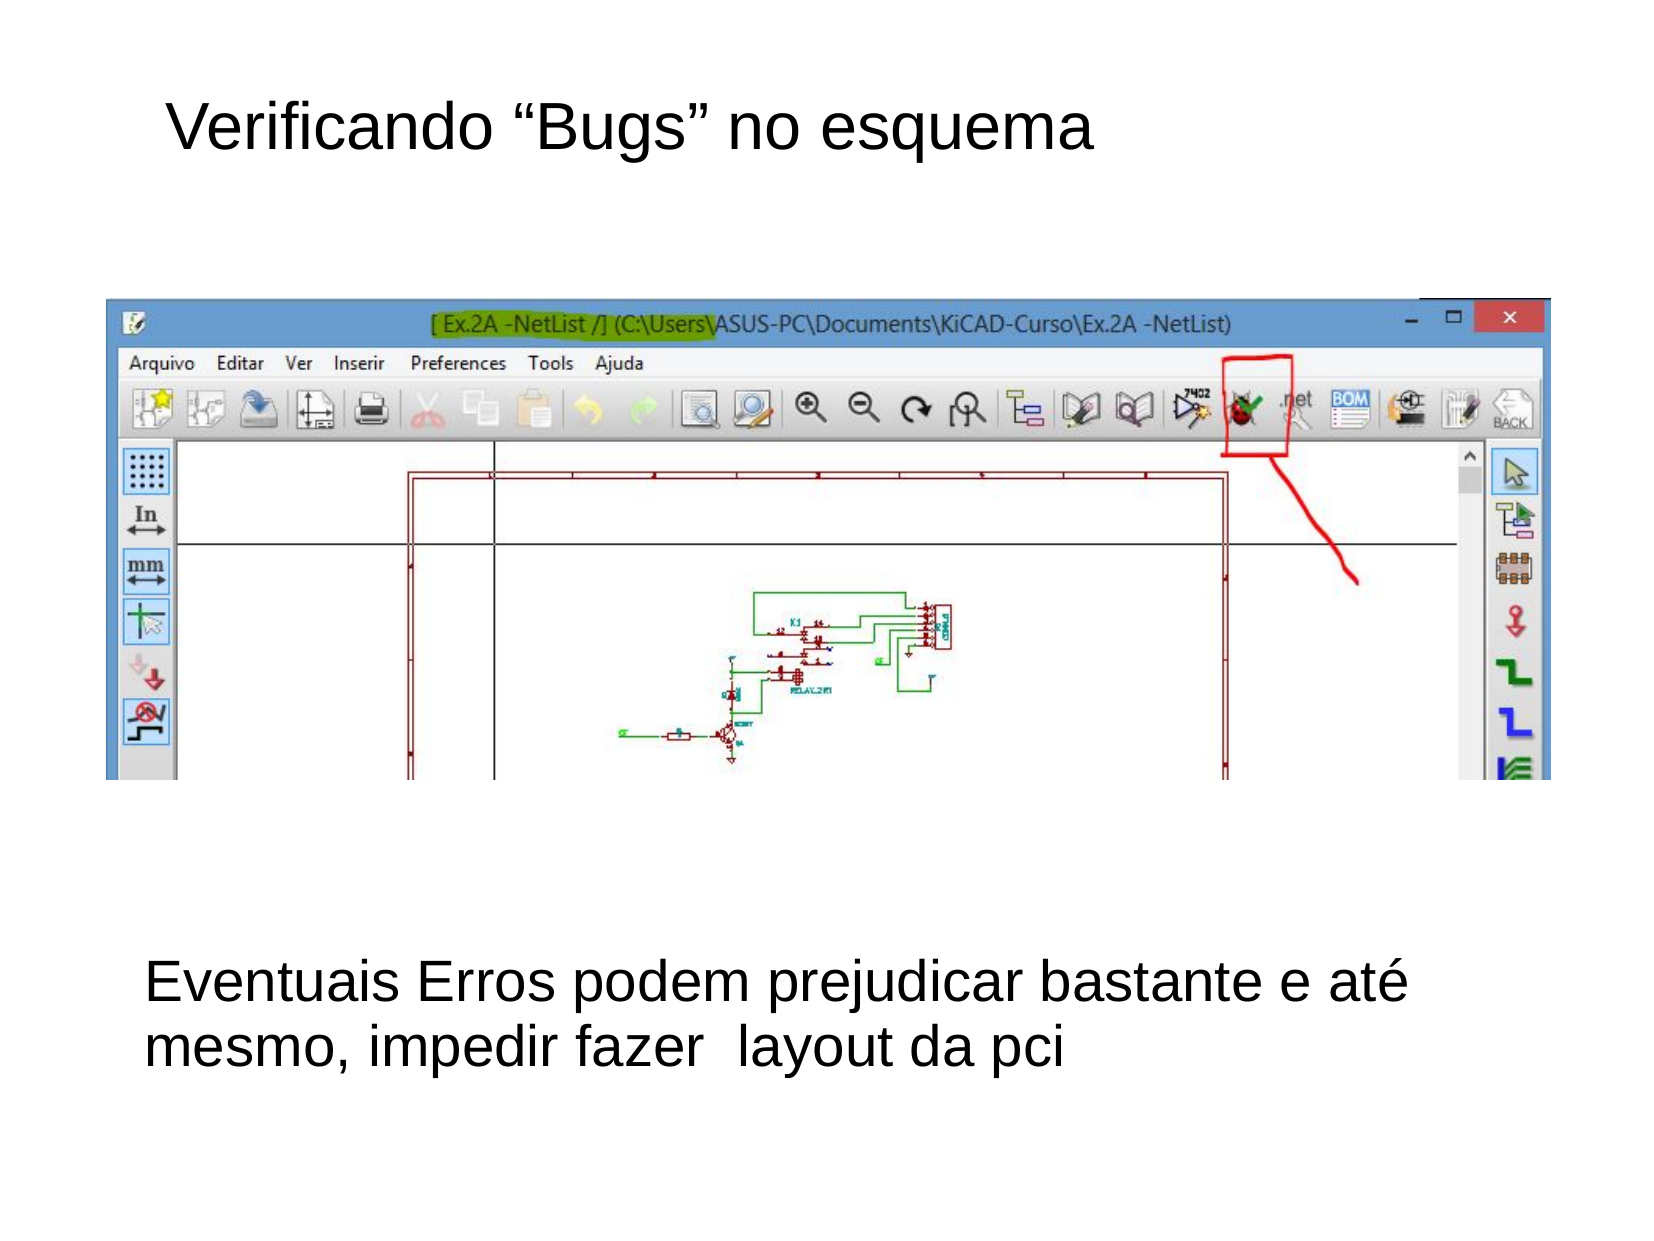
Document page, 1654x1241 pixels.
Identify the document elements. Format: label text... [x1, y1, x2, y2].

picture [106, 298, 1551, 780]
text_box Eventuais Erros podem prejudicar bastante e até mesmo, impedir fazer layout da pci [129, 941, 1512, 1087]
list Verificando “Bugs” no esquema [94, 89, 1583, 189]
